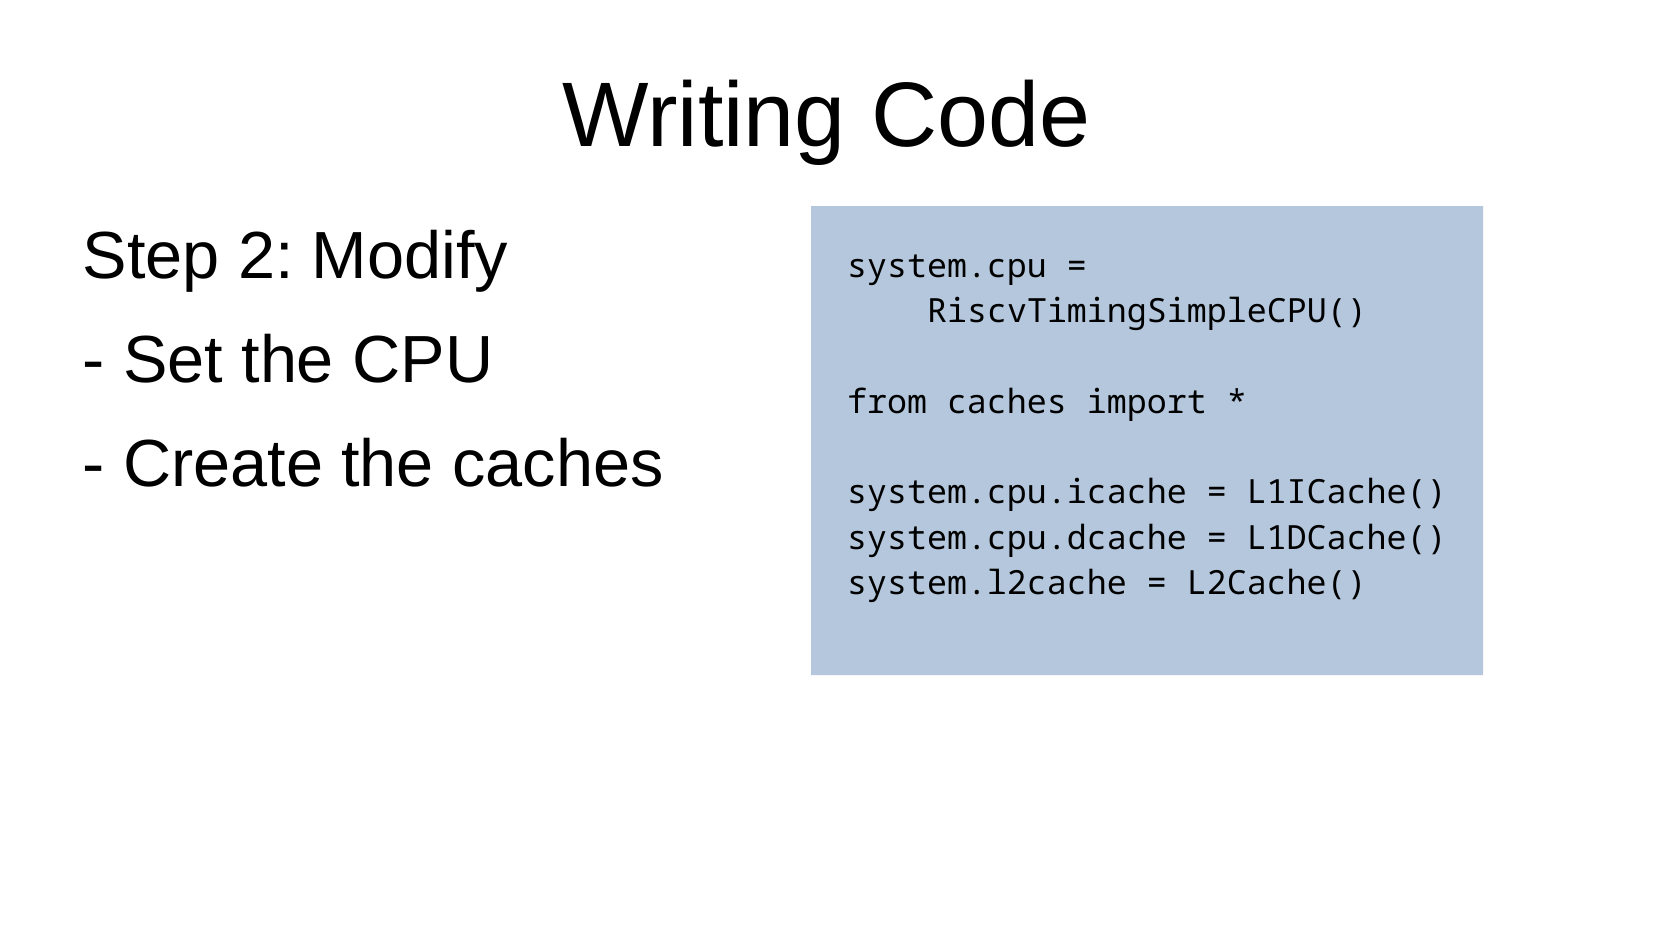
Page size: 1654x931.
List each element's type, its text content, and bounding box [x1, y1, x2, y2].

list Step 2: Modify - Set the CPU - Create the caches [82, 217, 750, 758]
text_box system.cpu = RiscvTimingSimpleCPU() from caches import * system.cpu.icache = L1ICache() system.cpu.dcache = L1DCache() system.l2cache = L2Cache() [811, 206, 1484, 676]
title Writing Code [82, 37, 1571, 193]
list [750, 217, 1572, 758]
